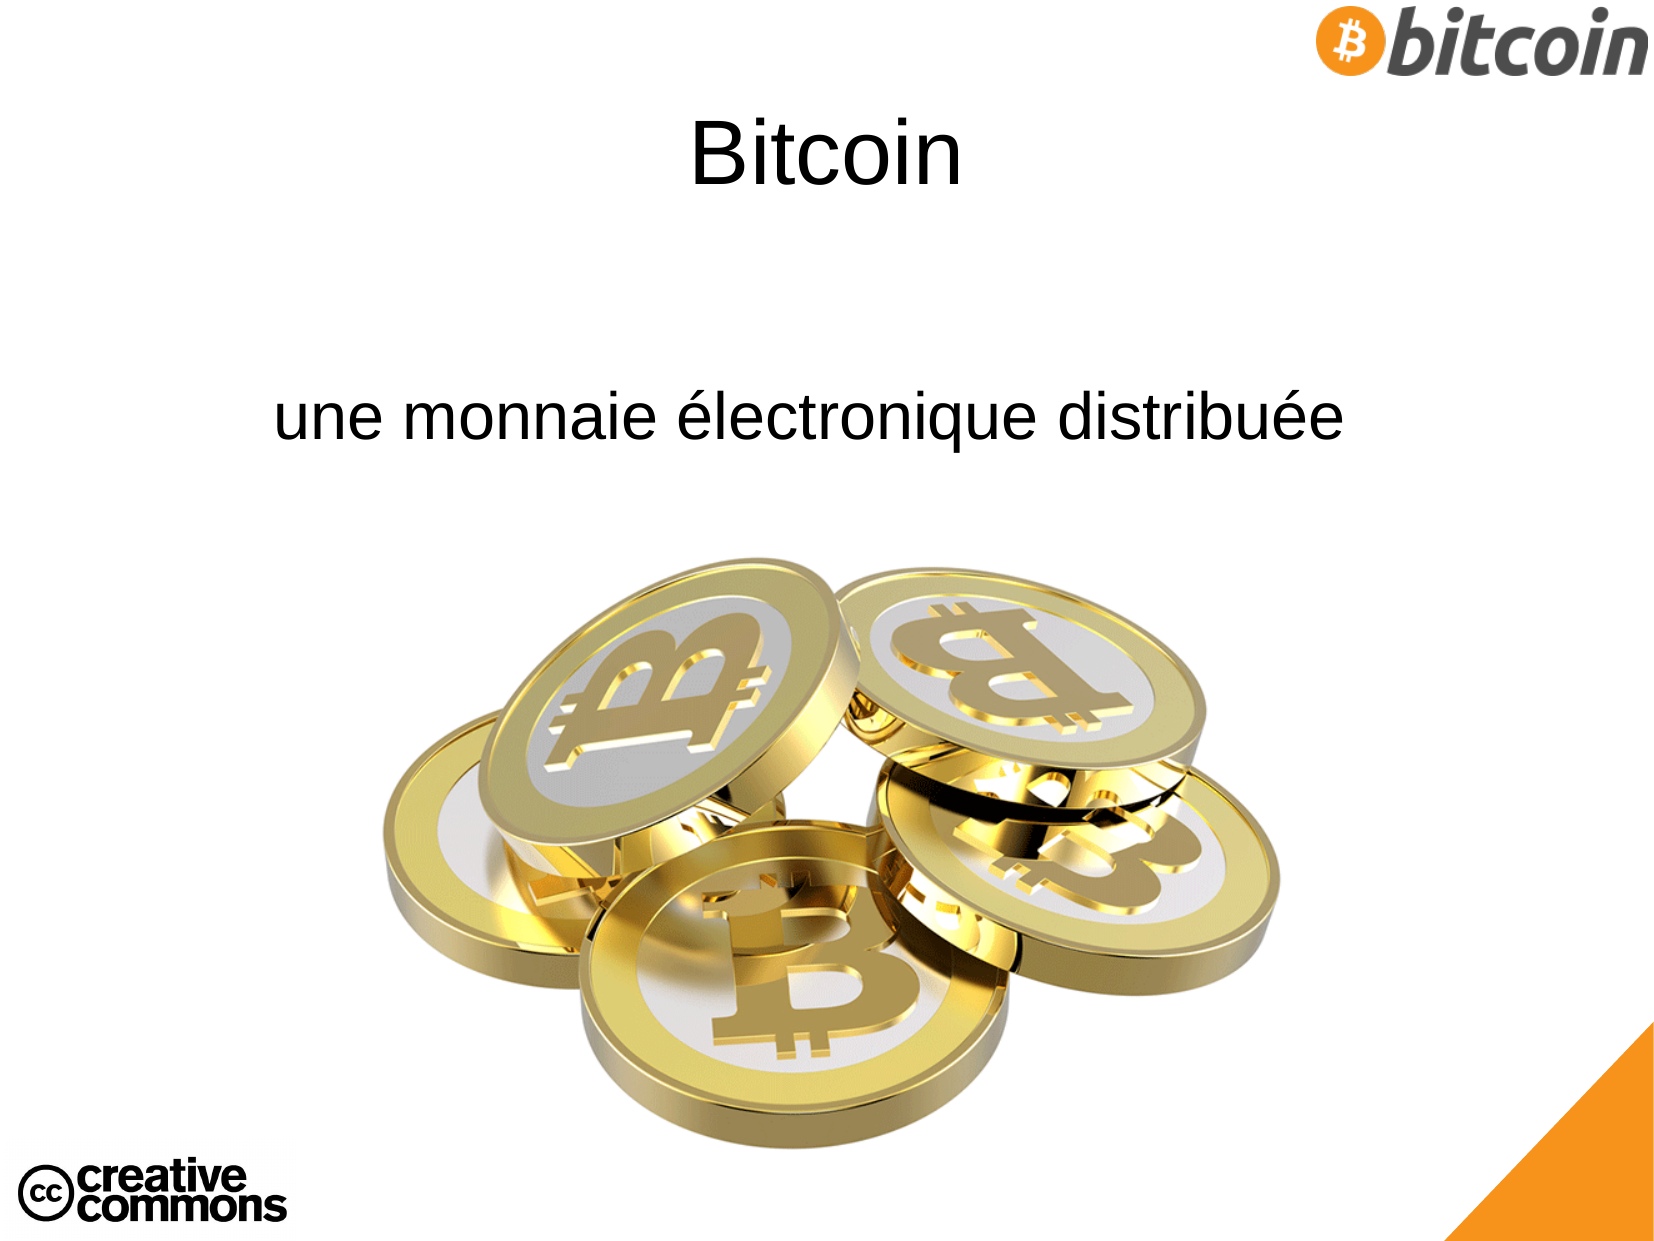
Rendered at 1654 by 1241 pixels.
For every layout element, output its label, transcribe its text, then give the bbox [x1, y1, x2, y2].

title Bitcoin [82, 49, 1571, 257]
picture [1316, 6, 1648, 76]
subtitle une monnaie électronique distribuée [82, 290, 1538, 544]
picture [335, 544, 1335, 1190]
picture [3, 1139, 296, 1241]
